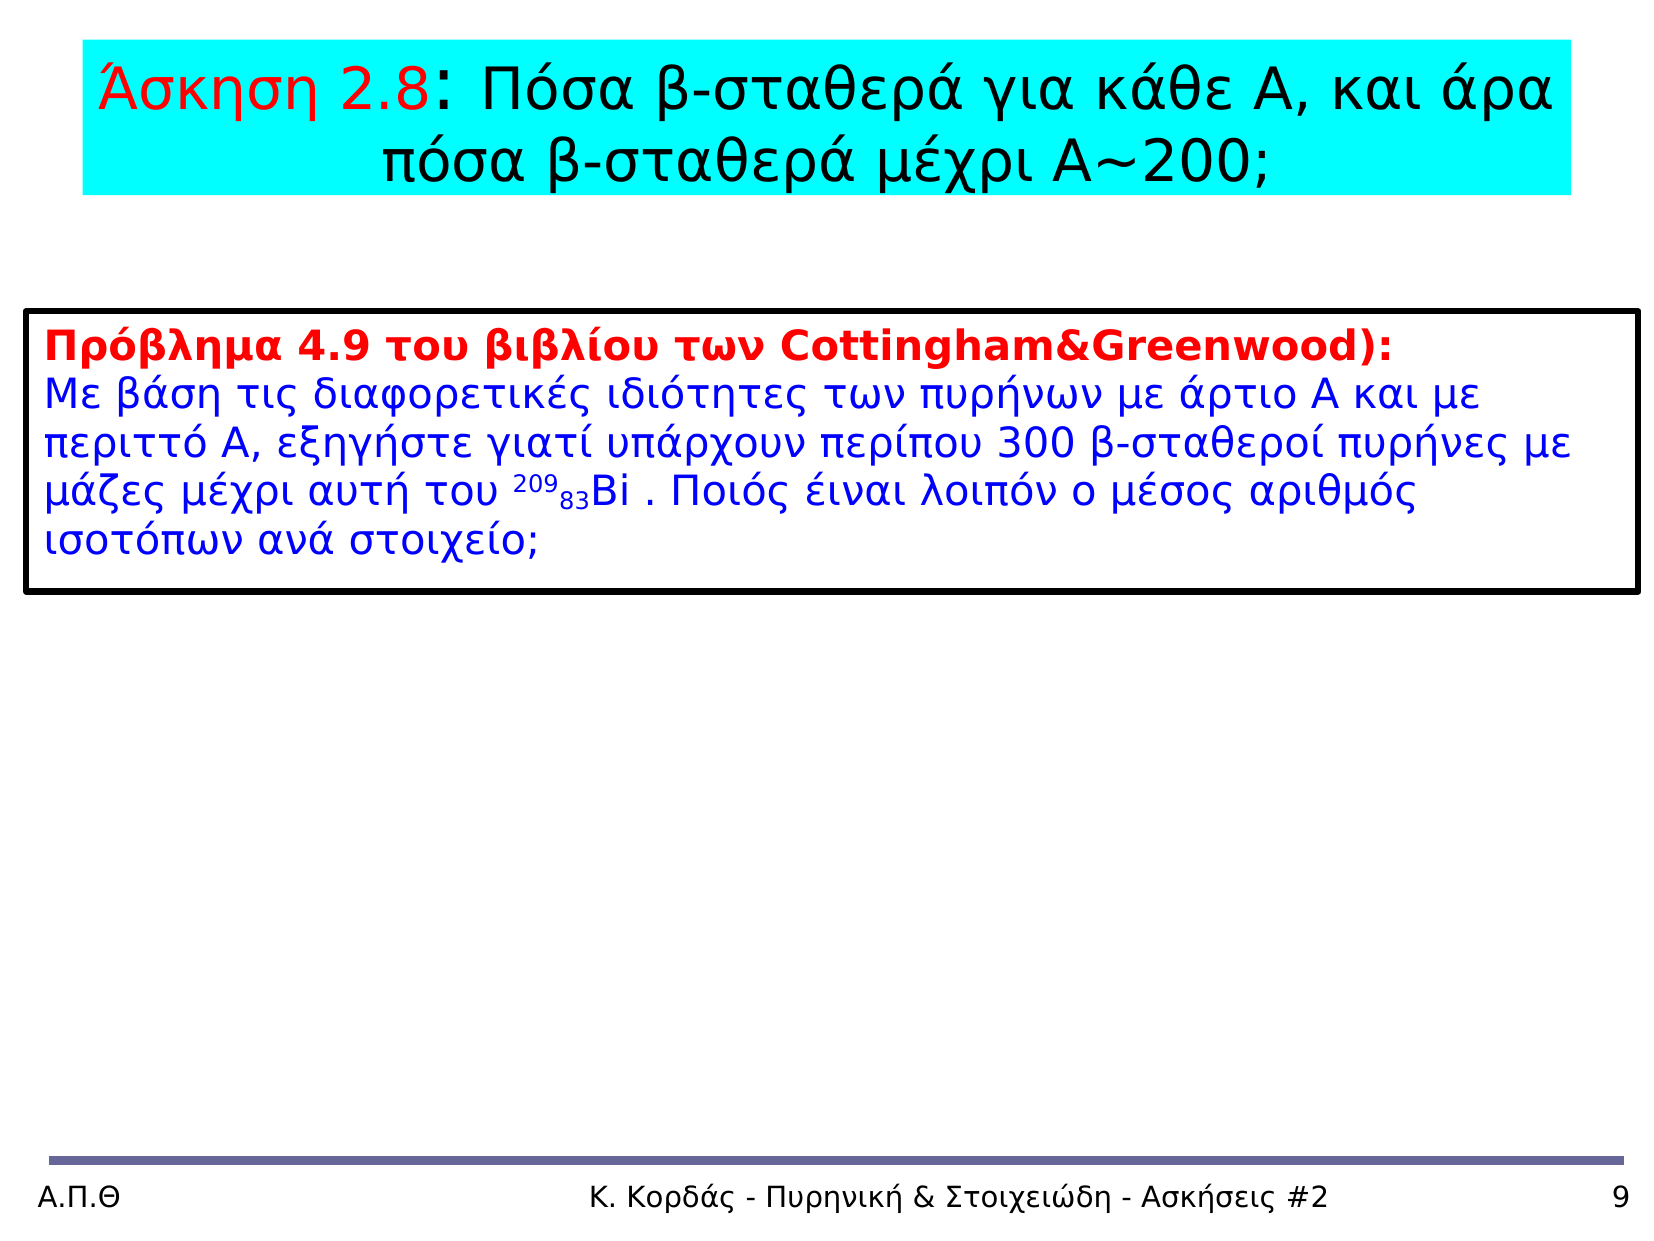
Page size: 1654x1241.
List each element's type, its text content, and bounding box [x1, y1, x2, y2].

title Άσκηση 2.8: Πόσα β-σταθερά για κάθε Α, και άρα πόσα β-σταθερά μέχρι Α~200; [82, 39, 1571, 196]
text_box Πρόβλημα 4.9 του βιβλίου των Cottingham&Greenwood): Με βάση τις διαφορετικές ιδιότητες των πυρήνων με άρτιο Α και με περιττό Α, εξηγήστε γιατί υπάρχουν περίπου 300 β-σταθεροί πυρήνες με μάζες μέχρι αυτή του 20983Βi . Ποιός έιναι λοιπόν ο μέσος αριθμός ισοτόπων ανά στοιχείο; [25, 311, 1639, 592]
